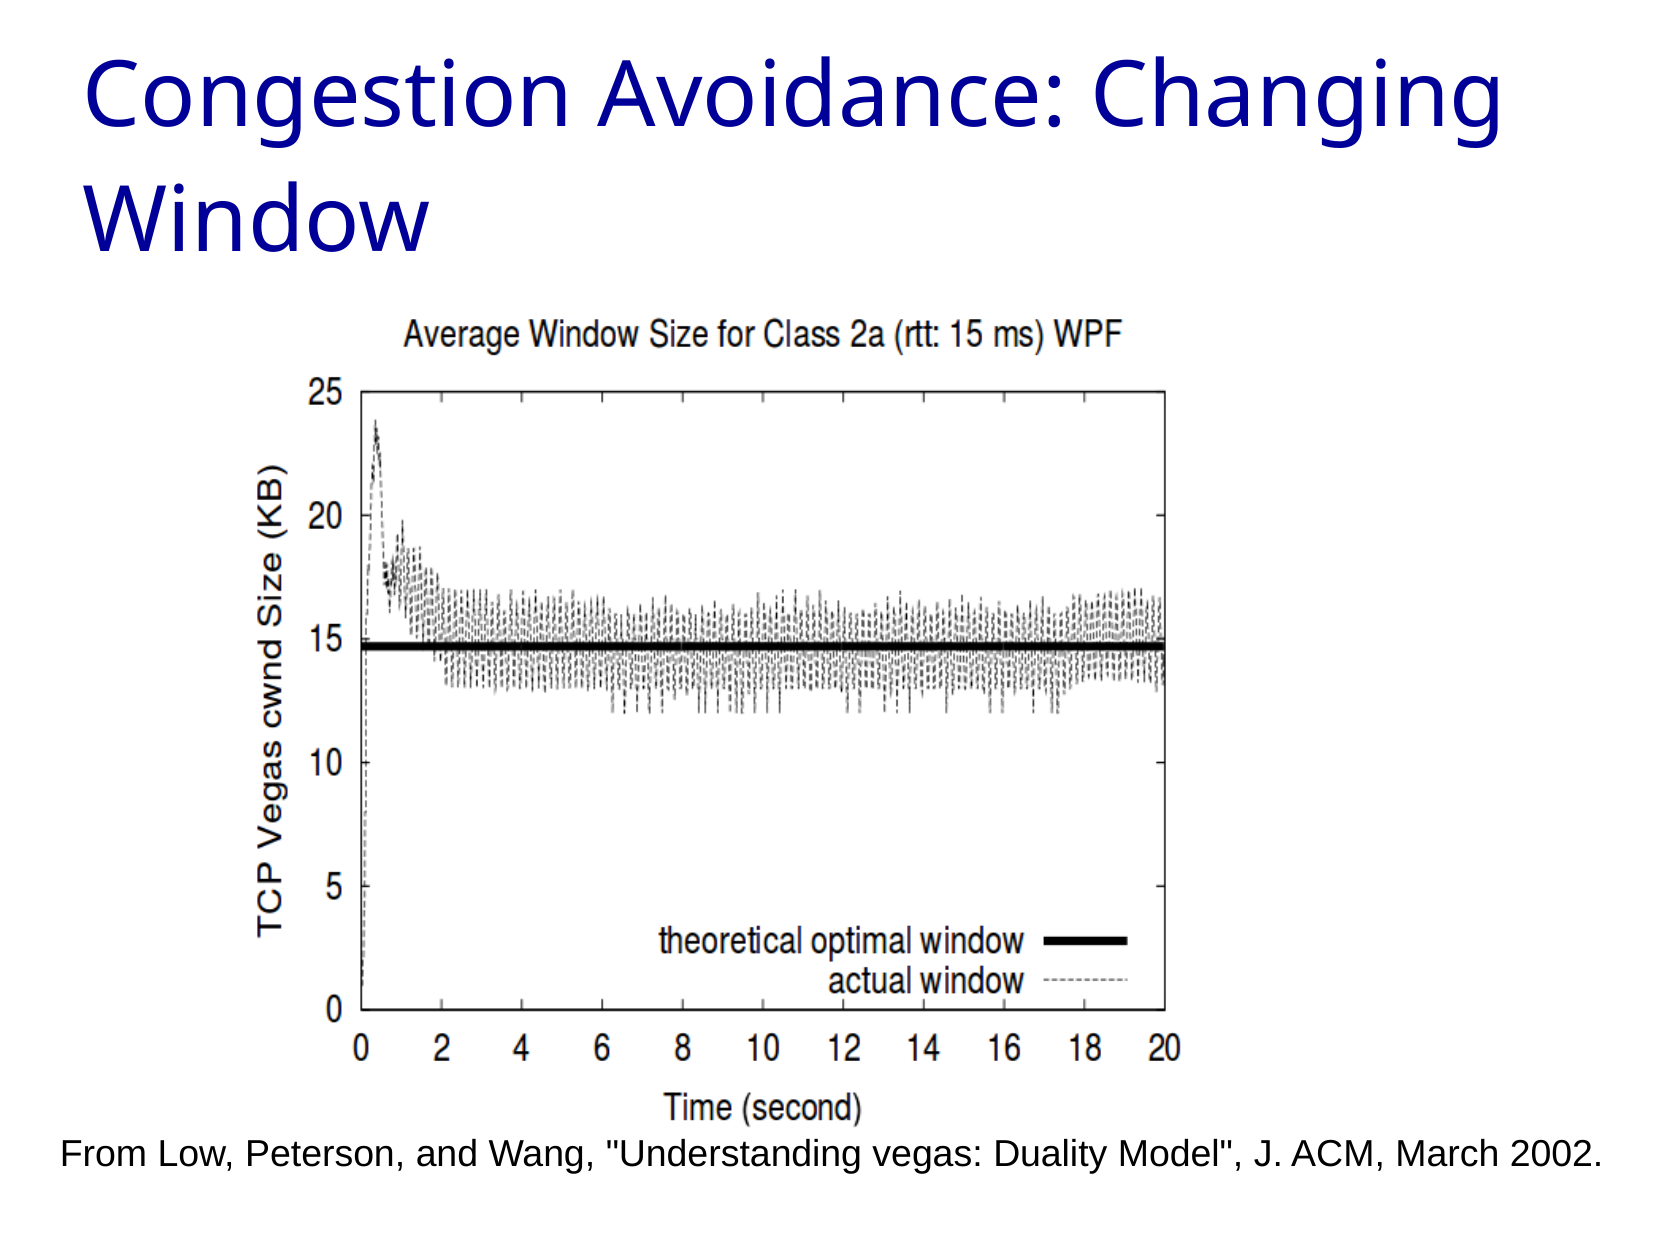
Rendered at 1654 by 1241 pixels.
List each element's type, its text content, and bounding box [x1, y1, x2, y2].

title Congestion Avoidance: Changing Window [82, 49, 1571, 257]
text_box From Low, Peterson, and Wang, "Understanding vegas: Duality Model", J. ACM, March 2002. [45, 1125, 1651, 1186]
picture [180, 256, 1231, 1125]
